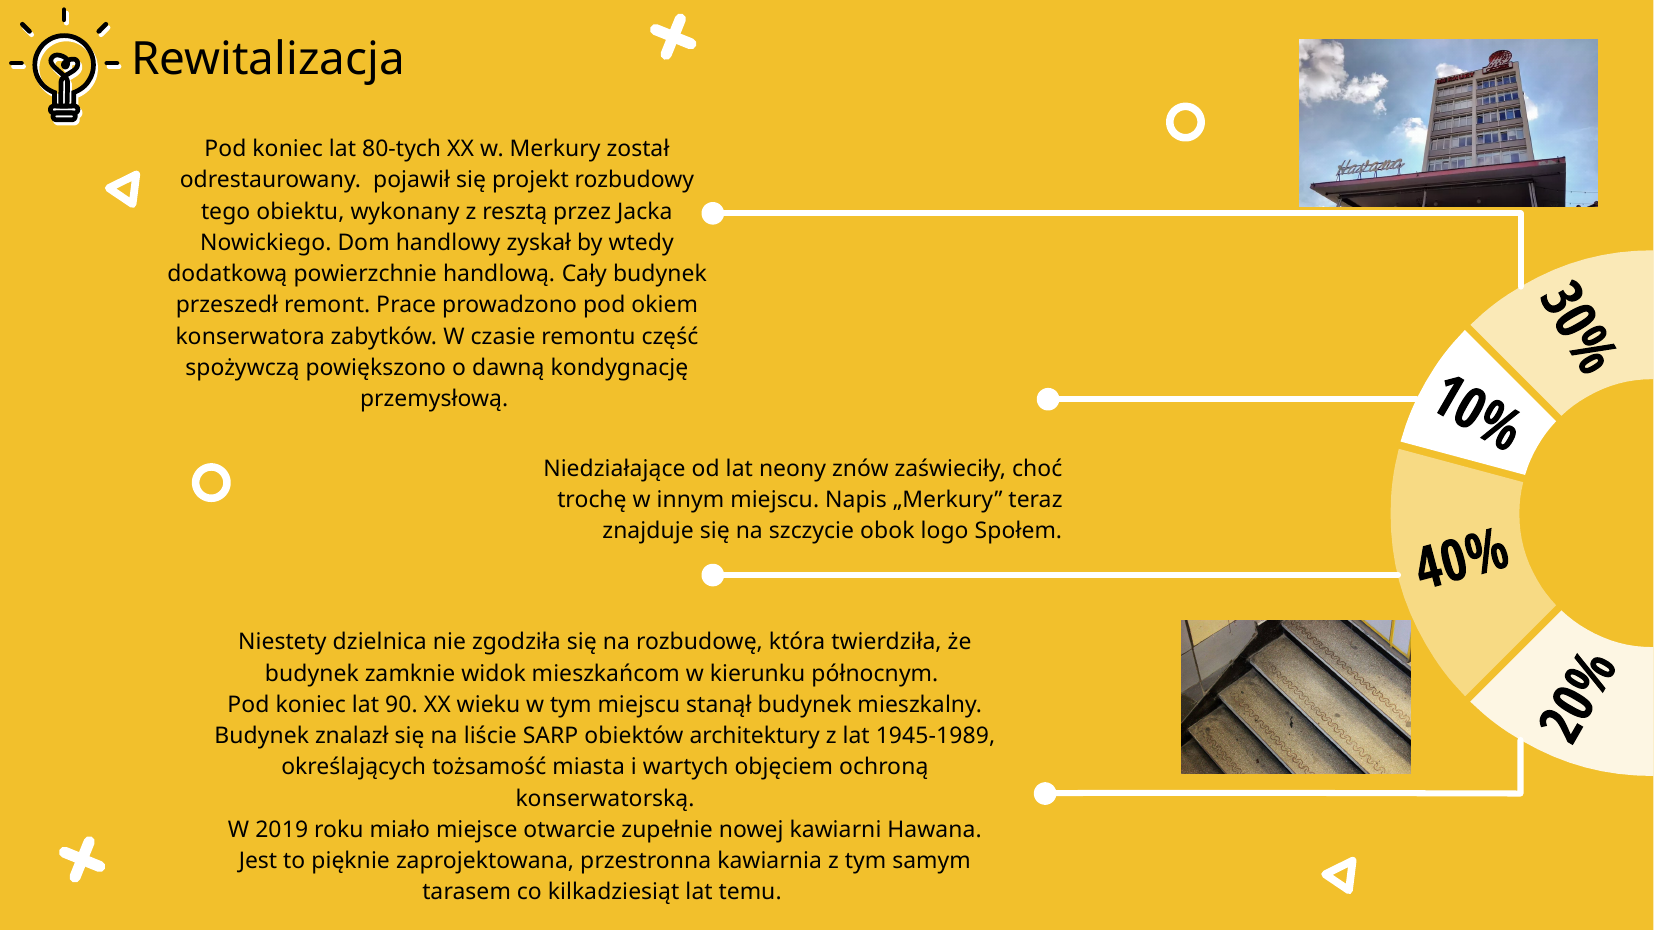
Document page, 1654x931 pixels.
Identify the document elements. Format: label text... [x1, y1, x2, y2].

text_box [1390, 448, 1557, 697]
text_box [1470, 610, 1654, 776]
text_box [1033, 782, 1057, 805]
text_box [1036, 387, 1060, 411]
text_box Pod koniec lat 80-tych XX w. Merkury został odrestaurowany. pojawił się projekt rozbudowy tego obiektu, wykonany z resztą przez Jacka Nowickiego. Dom handlowy zyskał by wtedy dodatkową powierzchnie handlową. Cały budynek przeszedł remont. Prace prowadzono pod okiem konserwatora zabytków. W czasie remontu część spożywczą powiększono o dawną kondygnację przemysłową. [165, 132, 709, 414]
text_box [709, 202, 725, 225]
text_box [1400, 329, 1557, 475]
text_box Niedziałające od lat neony znów zaświeciły, choć trochę w innym miejscu. Napis „Merkury” teraz znajduje się na szczycie obok logo Społem. [507, 436, 1063, 562]
text_box [1470, 250, 1654, 416]
title Rewitalizacja [131, 16, 577, 97]
picture [1299, 39, 1598, 207]
picture [1181, 620, 1411, 774]
text_box Niestety dzielnica nie zgodziła się na rozbudowę, która twierdziła, że budynek zamknie widok mieszkańcom w kierunku północnym. Pod koniec lat 90. XX wieku w tym miejscu stanął budynek mieszkalny. Budynek znalazł się na liście SARP obiektów architektury z lat 1945-1989, określających tożsamość miasta i wartych objęciem ochroną konserwatorską. W 2019 roku miało miejsce otwarcie zupełnie nowej kawiarni Hawana. Jest to pięknie zaprojektowana, przestronna kawiarnia z tym samym tarasem co kilkadziesiąt lat temu. [206, 531, 1004, 931]
